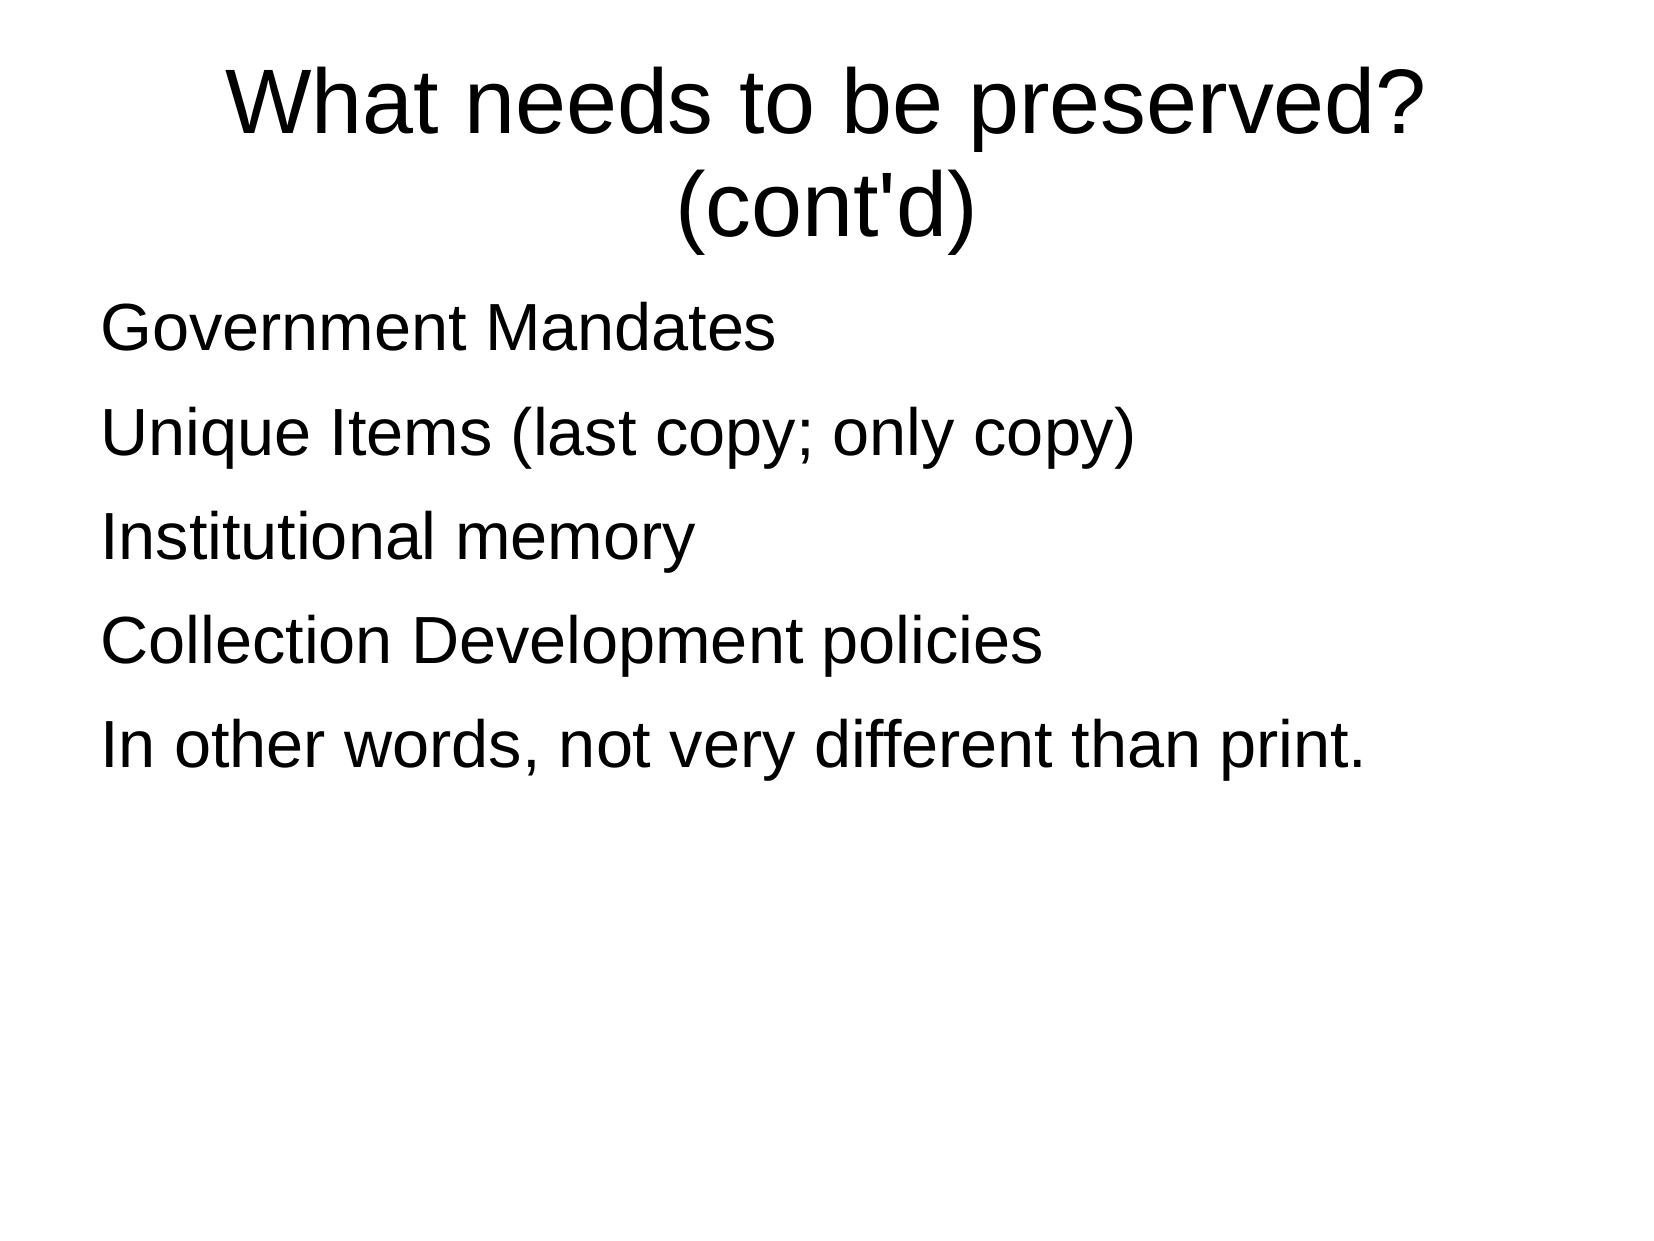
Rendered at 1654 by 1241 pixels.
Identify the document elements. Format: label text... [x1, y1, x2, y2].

title What needs to be preserved? (cont'd) [82, 39, 1571, 267]
list Government Mandates Unique Items (last copy; only copy) Institutional memory Collection Development policies In other words, not very different than print. [82, 290, 1571, 1109]
